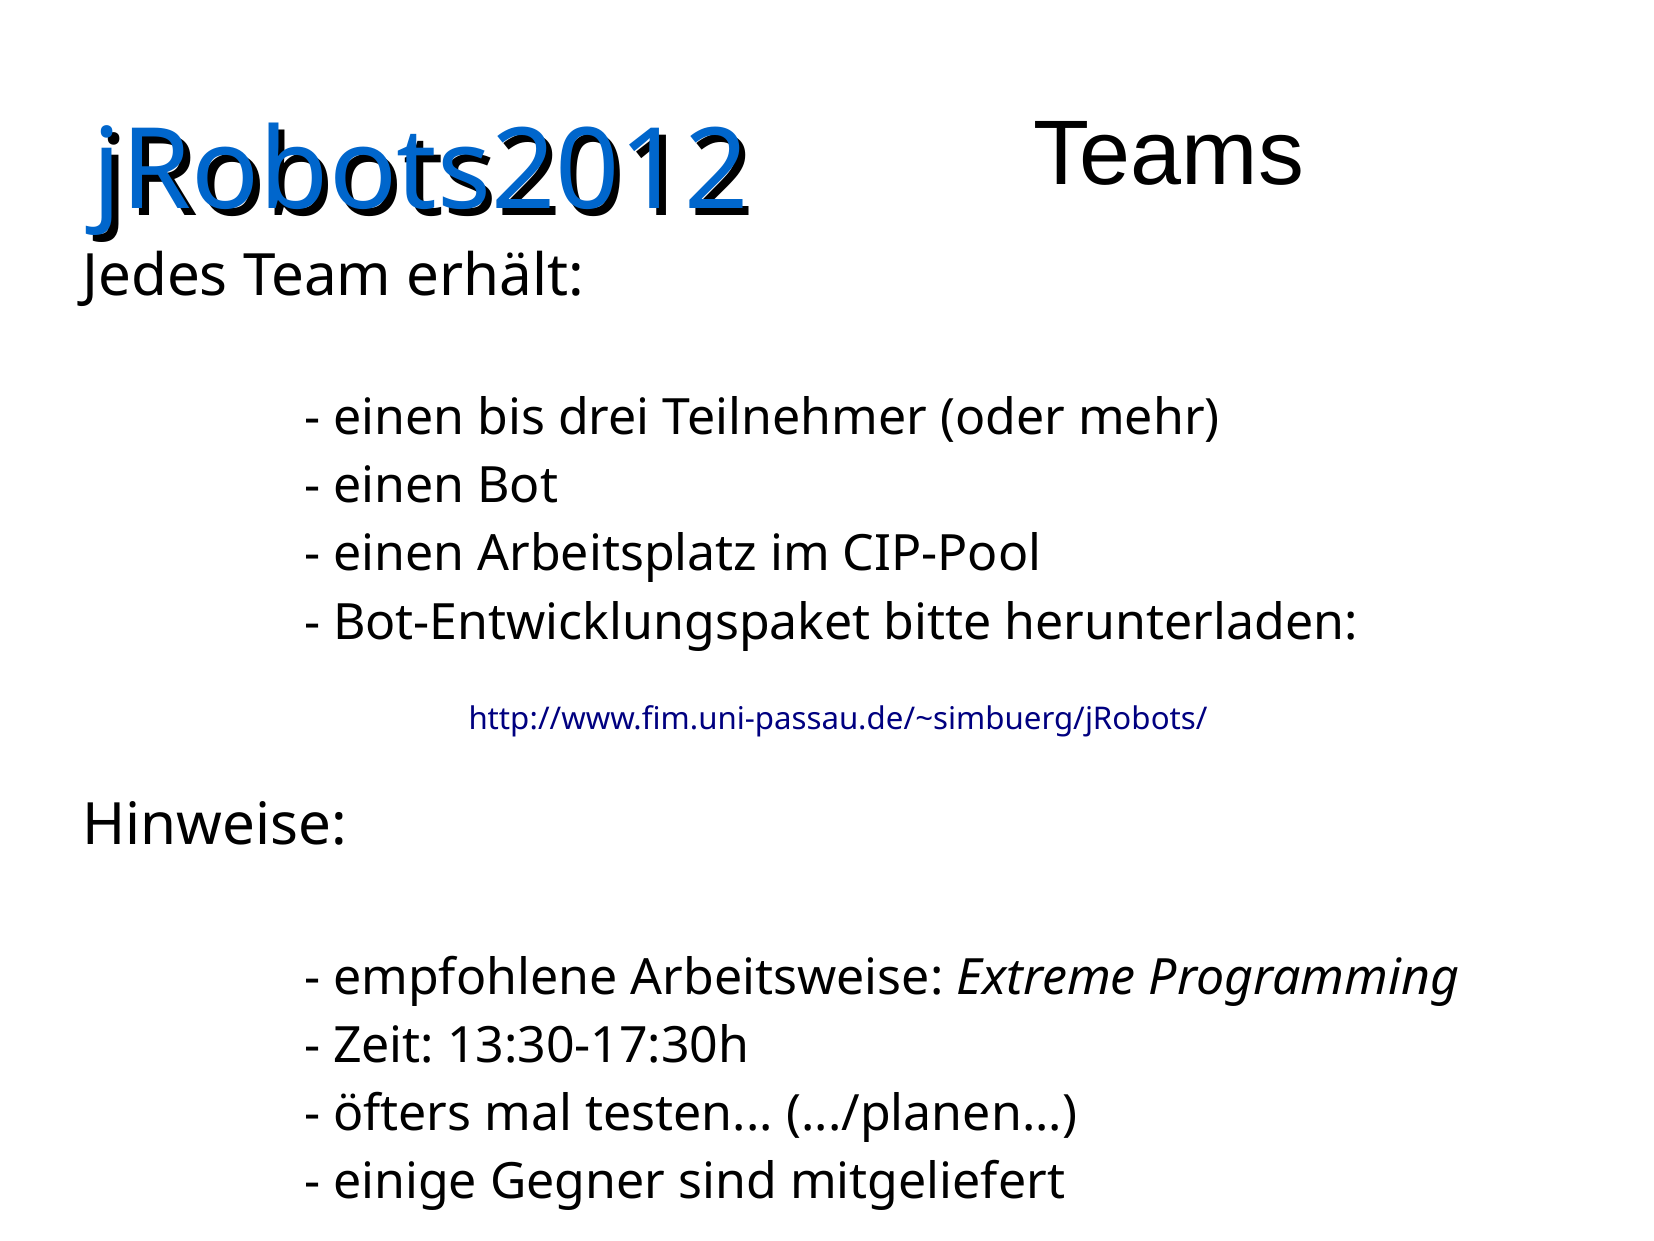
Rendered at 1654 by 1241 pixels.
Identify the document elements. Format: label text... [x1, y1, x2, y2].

subtitle Jedes Team erhält: - einen bis drei Teilnehmer (oder mehr) - einen Bot - einen Arbeitsplatz im CIP-Pool - Bot-Entwicklungspaket bitte herunterladen: http://www.fim.uni-passau.de/~simbuerg/jRobots/ Hinweise: - empfohlene Arbeitsweise: Extreme Programming - Zeit: 13:30-17:30h - öfters mal testen... (.../planen...) - einige Gegner sind mitgeliefert [82, 265, 1595, 1182]
title Teams [767, 49, 1571, 257]
